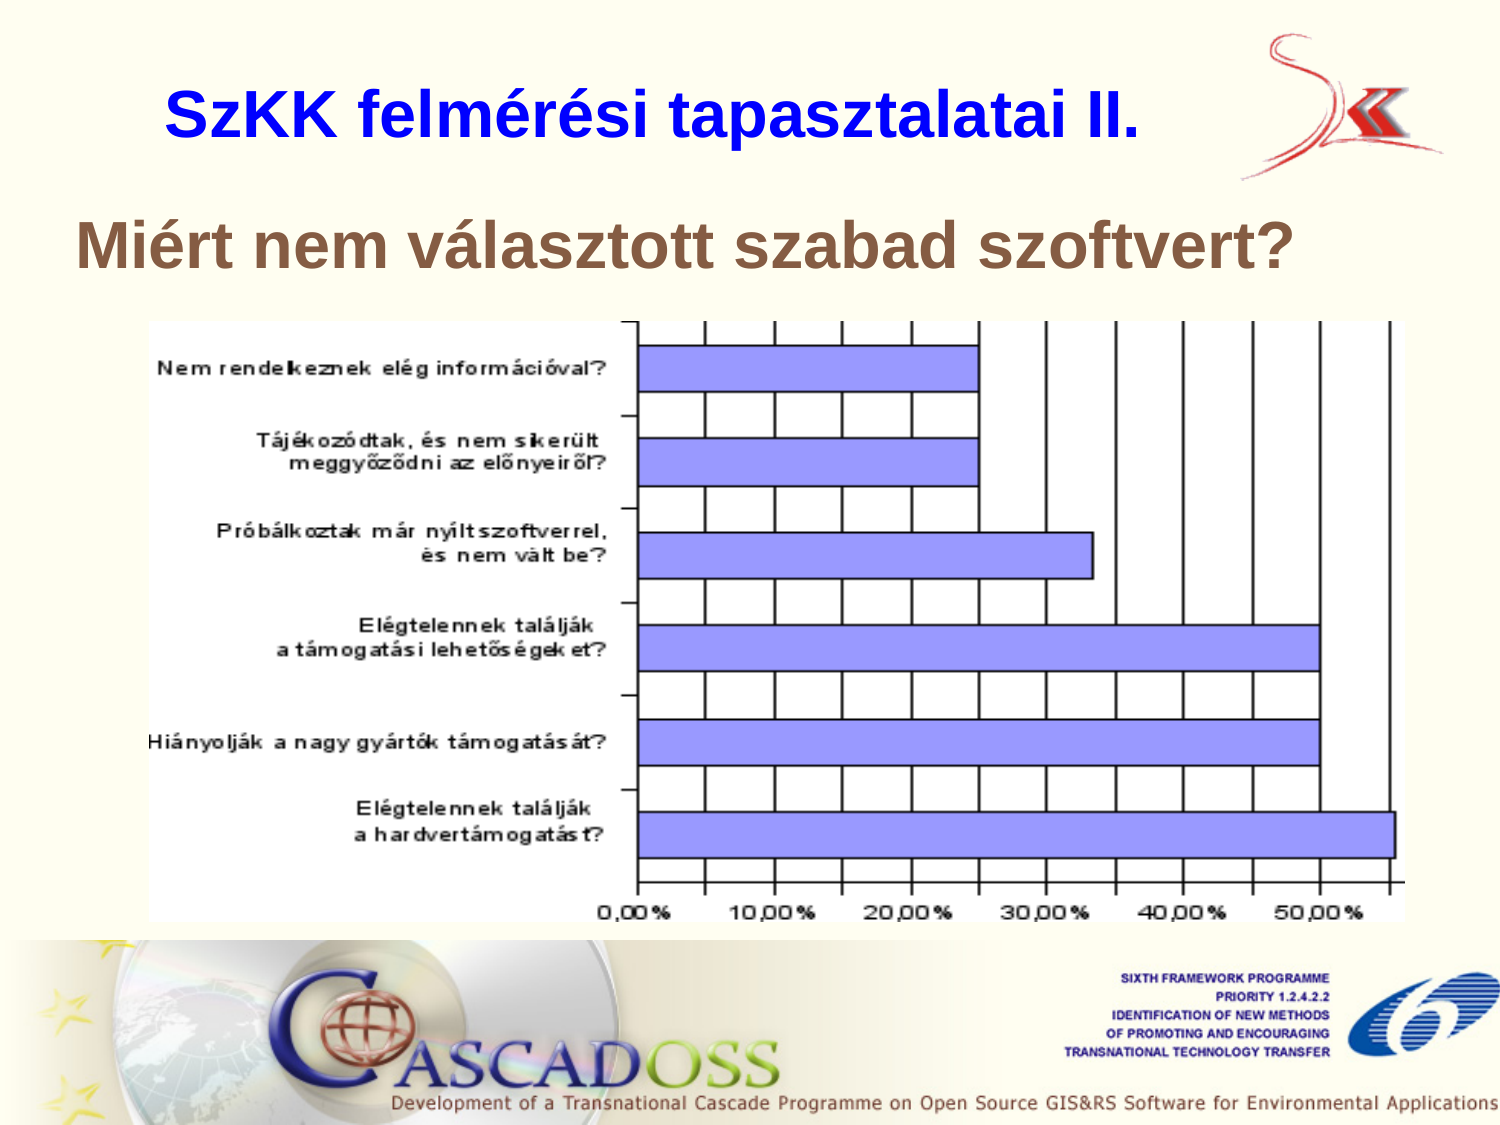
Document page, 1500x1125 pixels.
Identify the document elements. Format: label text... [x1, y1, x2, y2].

list Miért nem választott szabad szoftvert? [75, 207, 1425, 936]
picture [0, 940, 1500, 1125]
title SzKK felmérési tapasztalatai II. [75, 28, 1233, 201]
picture [1240, 31, 1444, 182]
picture [149, 321, 1405, 922]
